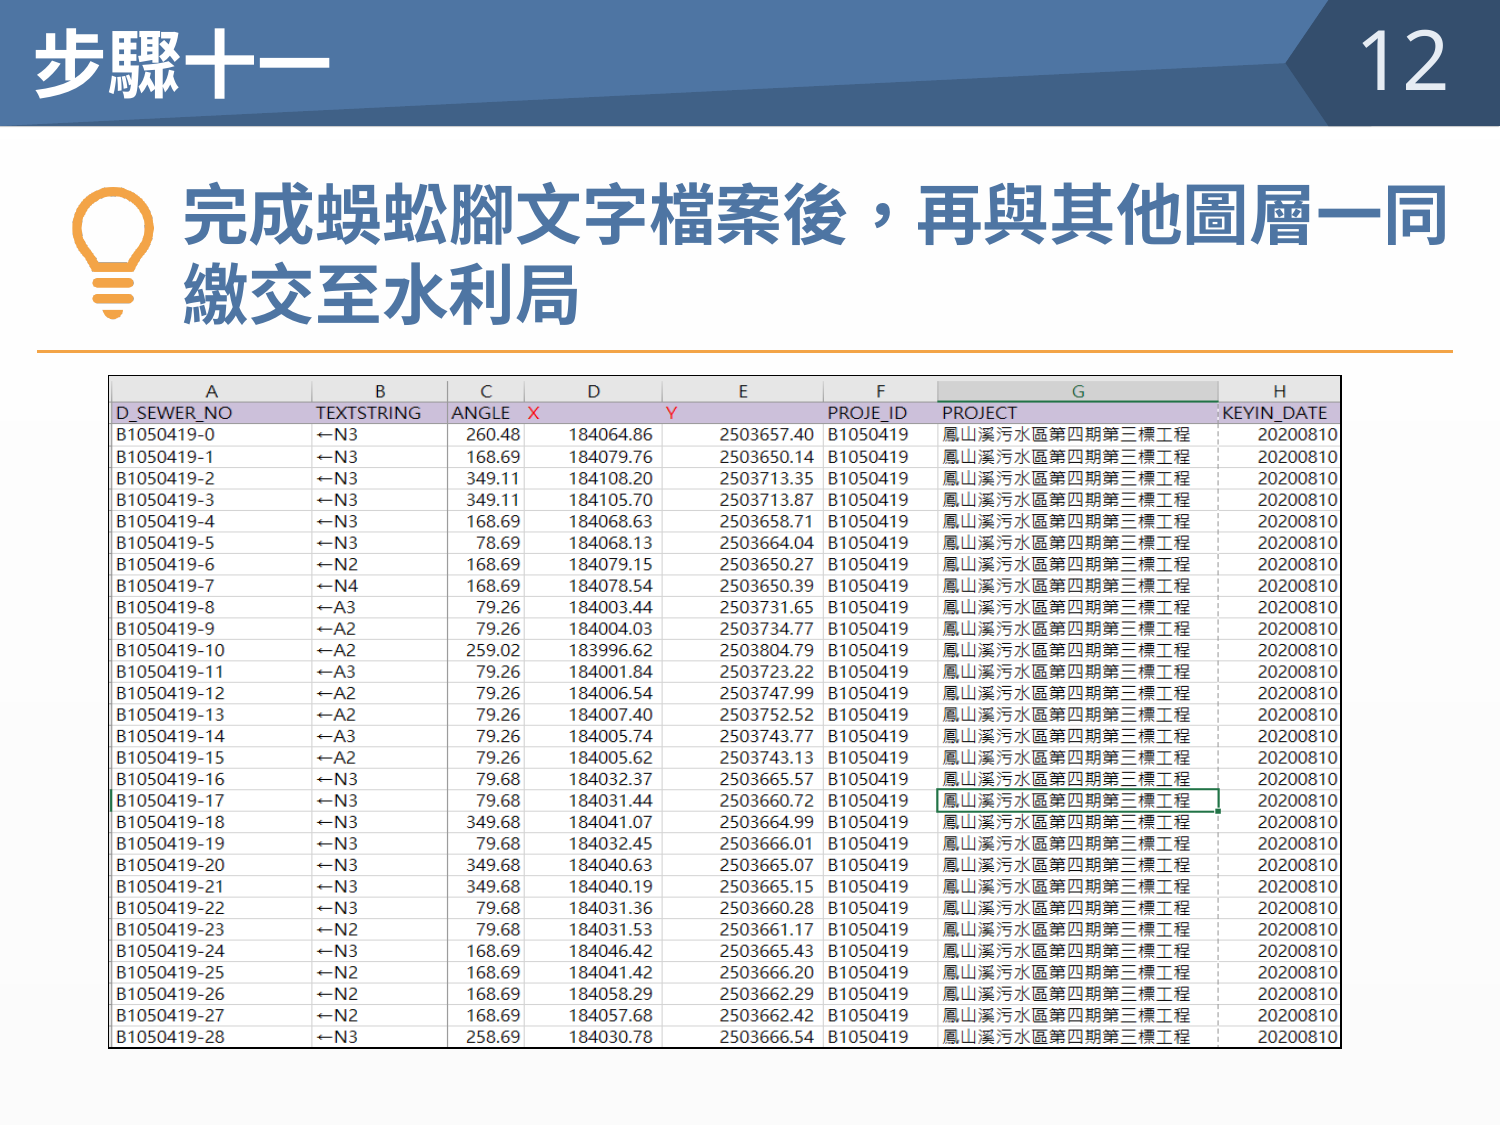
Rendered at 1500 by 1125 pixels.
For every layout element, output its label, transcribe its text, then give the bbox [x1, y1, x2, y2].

picture [37, 177, 167, 328]
text_box 步驟十一 [17, 9, 1278, 116]
picture [109, 376, 1341, 1048]
text_box 12 [1340, 0, 1500, 116]
text_box 完成蜈蚣腳文字檔案後，再與其他圖層一同繳交至水利局 [167, 165, 1476, 342]
